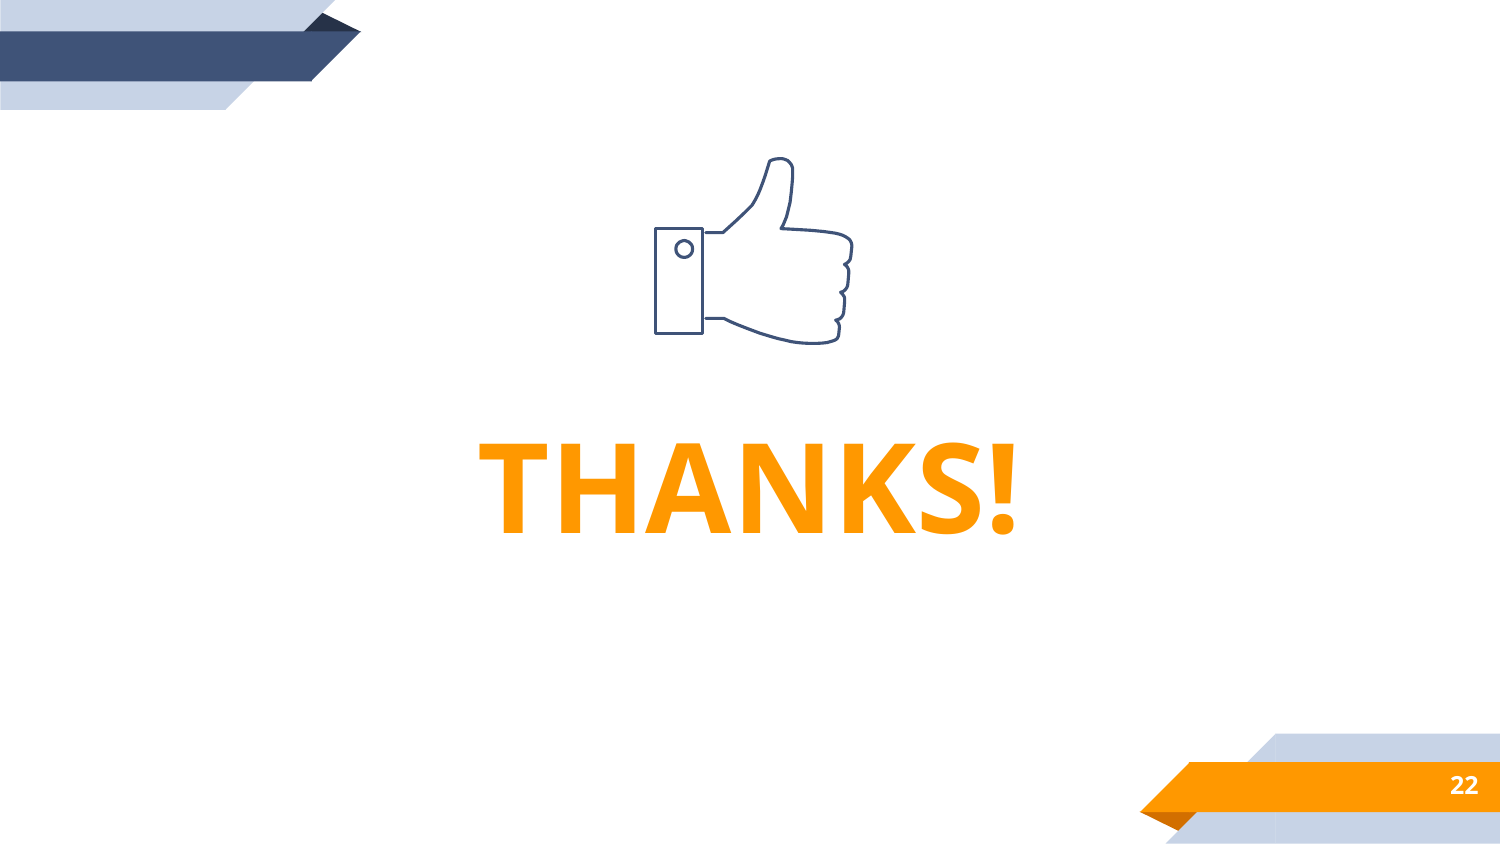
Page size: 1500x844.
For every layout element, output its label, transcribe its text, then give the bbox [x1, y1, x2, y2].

slide_number <編號> [1249, 760, 1494, 813]
title THANKS! [209, 387, 1291, 579]
